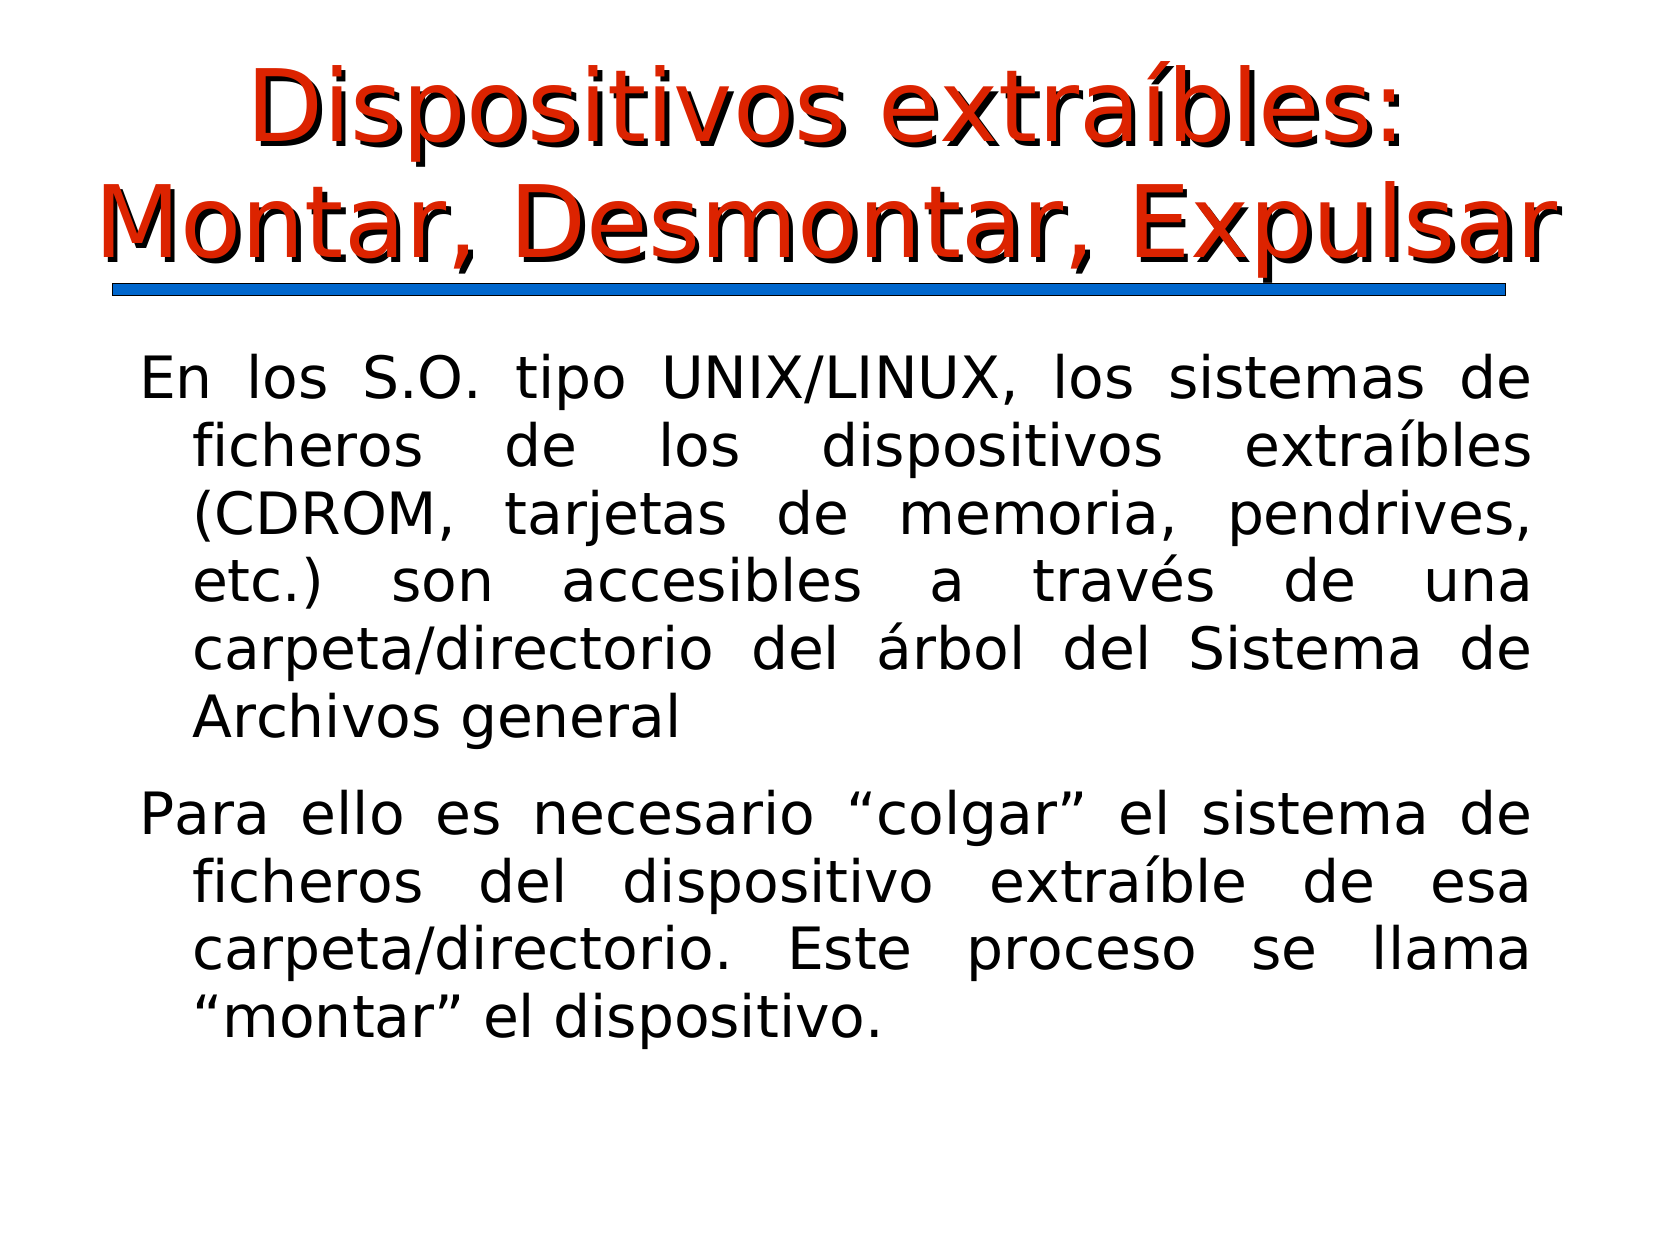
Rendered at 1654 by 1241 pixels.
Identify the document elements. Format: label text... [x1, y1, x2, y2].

title Dispositivos extraíbles: Montar, Desmontar, Expulsar [59, 48, 1595, 282]
list En los S.O. tipo UNIX/LINUX, los sistemas de ficheros de los dispositivos extraíbles (CDROM, tarjetas de memoria, pendrives, etc.) son accesibles a través de una carpeta/directorio del árbol del Sistema de Archivos general Para ello es necesario “colgar” el sistema de ficheros del dispositivo extraíble de esa carpeta/directorio. Este proceso se llama “montar” el dispositivo. [121, 344, 1534, 1127]
